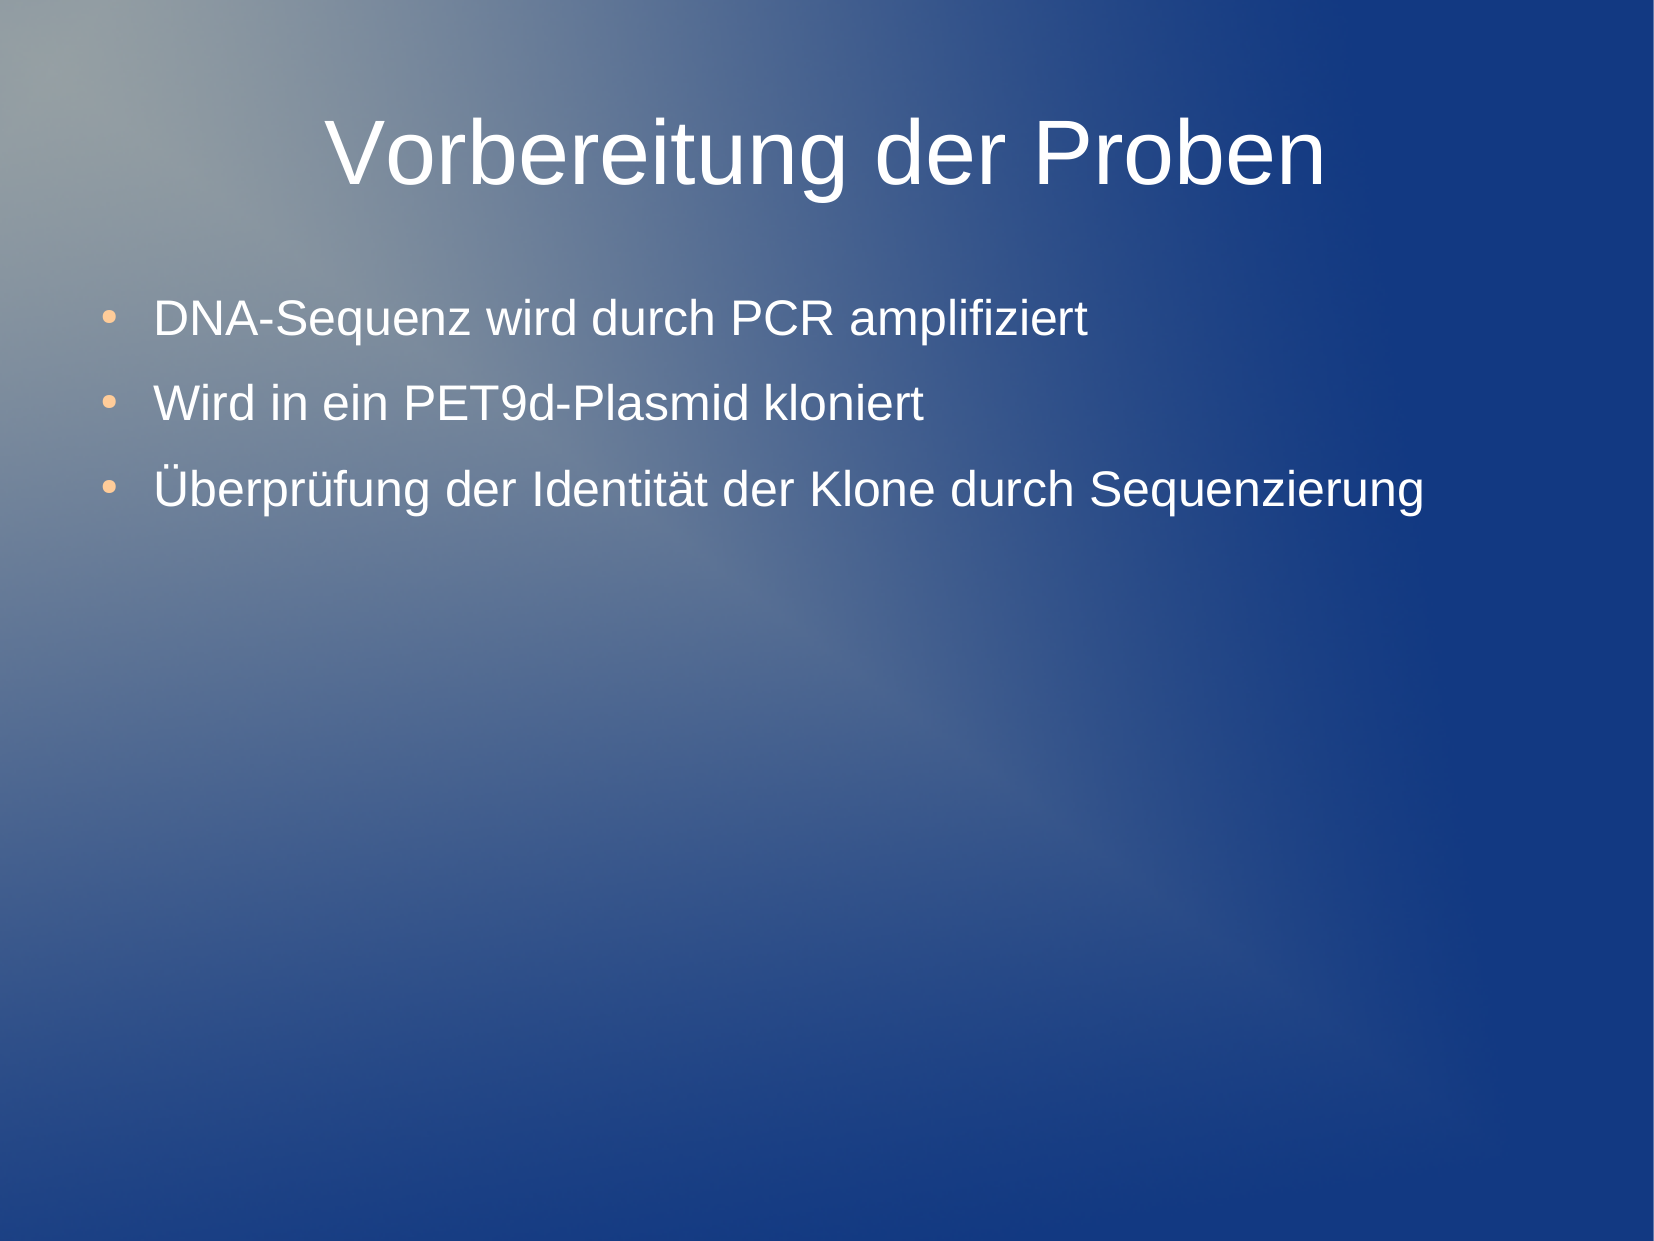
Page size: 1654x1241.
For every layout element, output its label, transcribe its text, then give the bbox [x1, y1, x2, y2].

picture [0, 0, 1654, 1241]
title Vorbereitung der Proben [82, 49, 1571, 257]
list DNA-Sequenz wird durch PCR amplifiziert Wird in ein PET9d-Plasmid kloniert Überprüfung der Identität der Klone durch Sequenzierung [82, 290, 1571, 1109]
